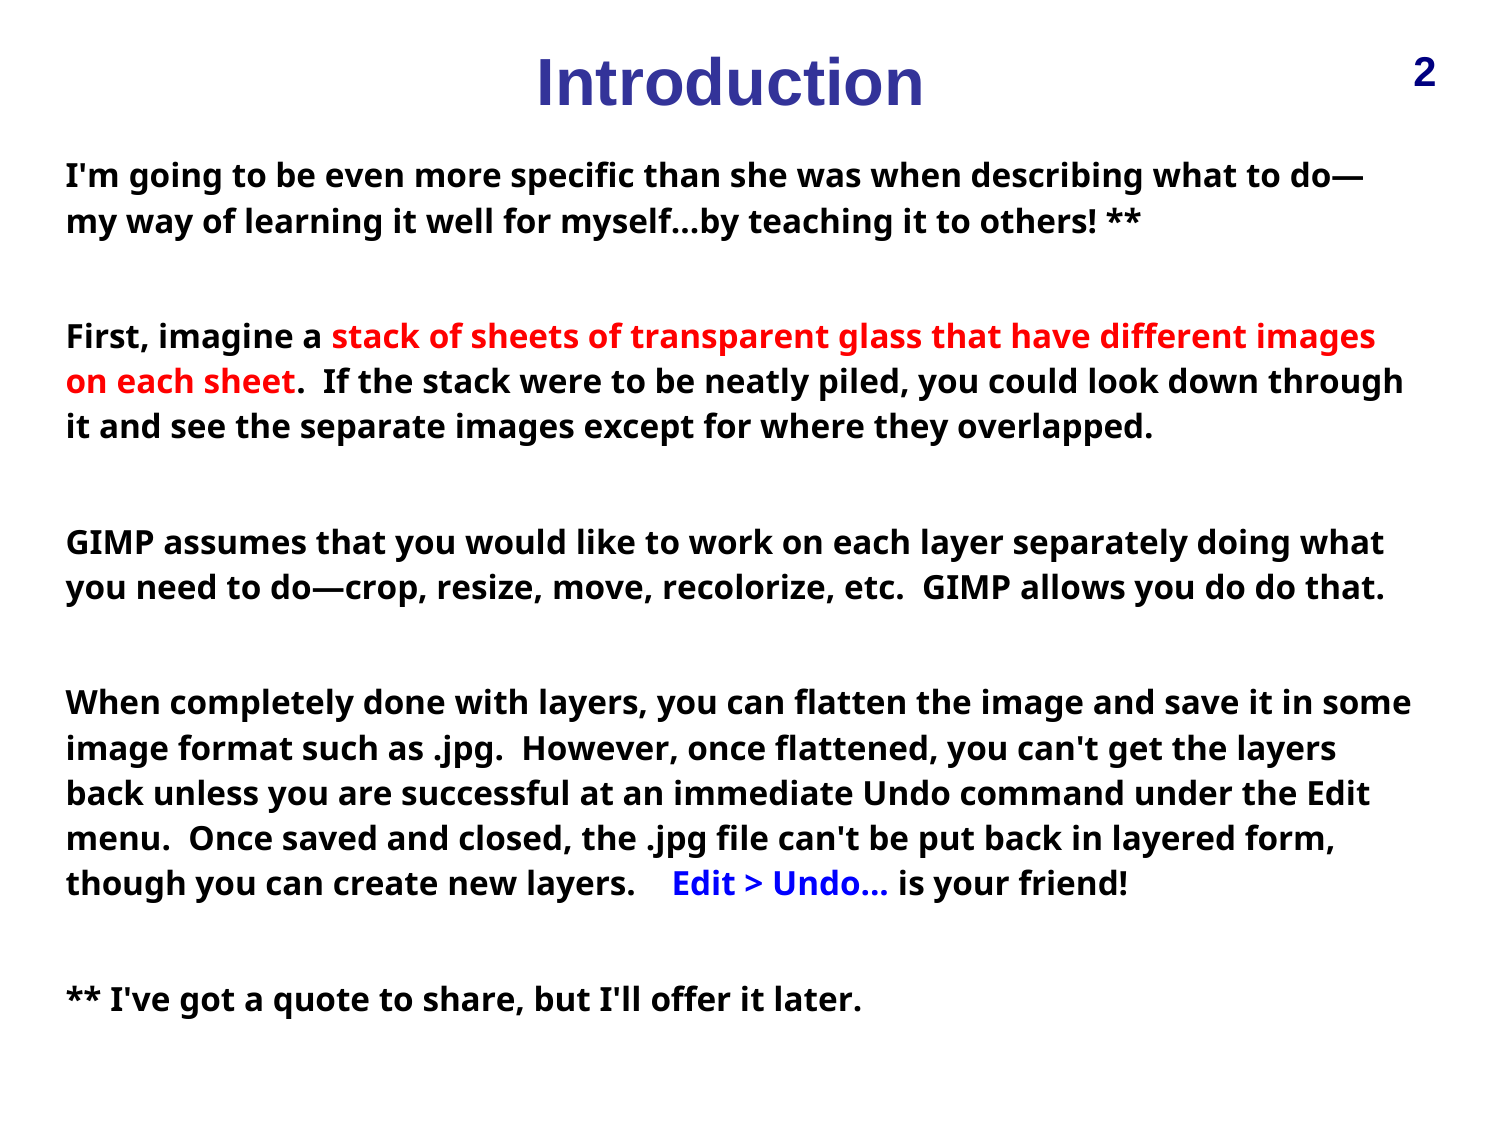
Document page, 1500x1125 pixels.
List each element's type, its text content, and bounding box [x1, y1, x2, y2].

text_box 2 [1387, 37, 1463, 103]
list I'm going to be even more specific than she was when describing what to do—my way of learning it well for myself...by teaching it to others! ** First, imagine a stack of sheets of transparent glass that have different images on each sheet. If the stack were to be neatly piled, you could look down through it and see the separate images except for where they overlapped. GIMP assumes that you would like to work on each layer separately doing what you need to do—crop, resize, move, recolorize, etc. GIMP allows you do do that. When completely done with layers, you can flatten the image and save it in some image format such as .jpg. However, once flattened, you can't get the layers back unless you are successful at an immediate Undo command under the Edit menu. Once saved and closed, the .jpg file can't be put back in layered form, though you can create new layers. Edit > Undo... is your friend! ** I've got a quote to share, but I'll offer it later. [65, 152, 1416, 1015]
title Introduction [375, 45, 1088, 120]
